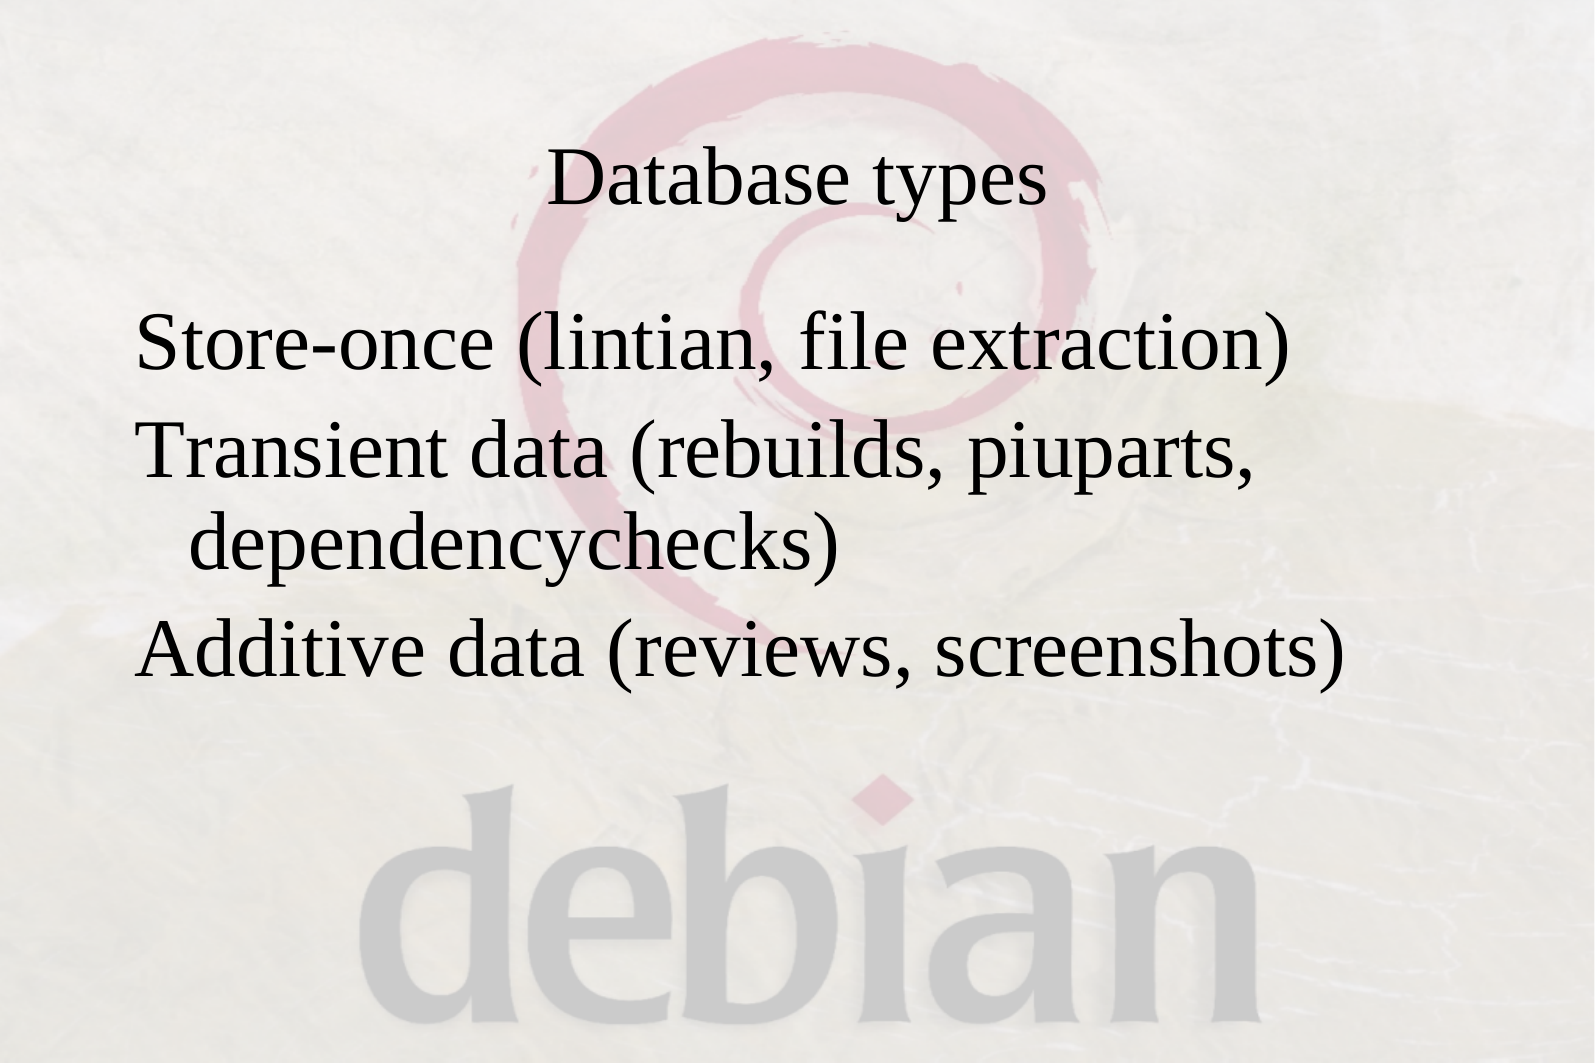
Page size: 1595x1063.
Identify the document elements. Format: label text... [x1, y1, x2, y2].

picture [0, 0, 1595, 1063]
list Store-once (lintian, file extraction) Transient data (rebuilds, piuparts, dependencychecks) Additive data (reviews, screenshots) [117, 295, 1479, 966]
title Database types [117, 88, 1479, 266]
